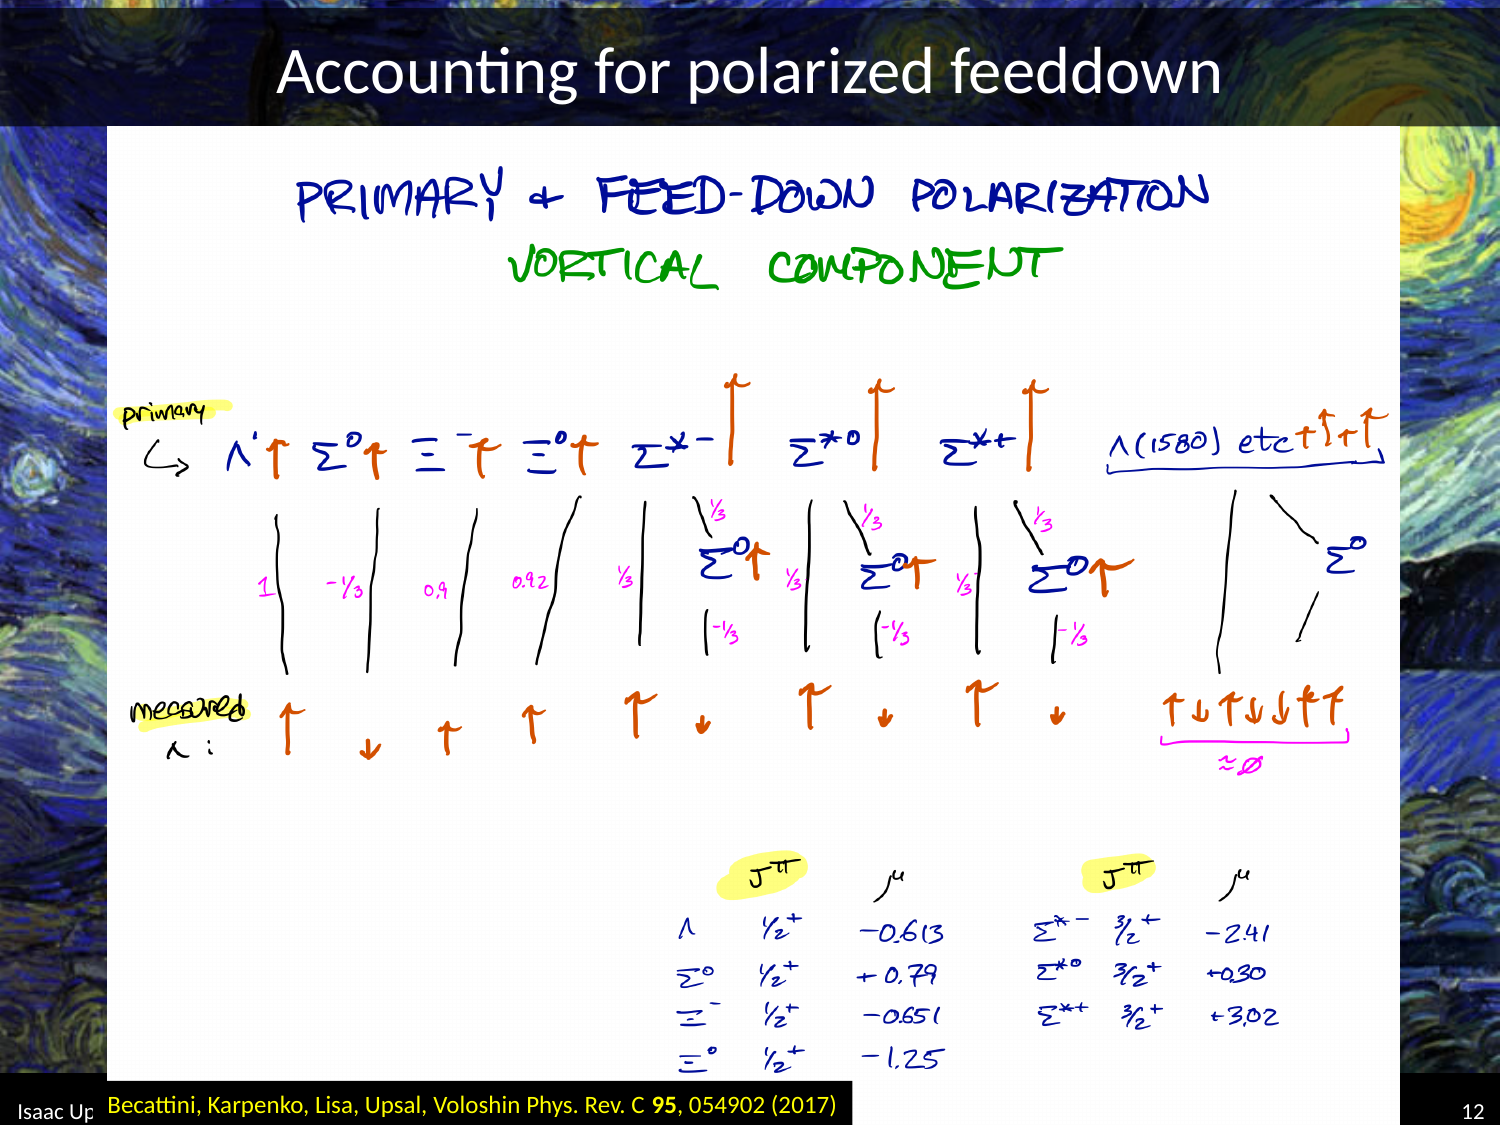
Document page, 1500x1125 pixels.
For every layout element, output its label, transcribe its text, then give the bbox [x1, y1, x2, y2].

text_box Becattini, Karpenko, Lisa, Upsal, Voloshin Phys. Rev. C 95, 054902 (2017) [92, 1080, 853, 1125]
title Accounting for polarized feeddown [0, 7, 1500, 127]
picture [0, 0, 1500, 7]
picture [0, 126, 1500, 1125]
